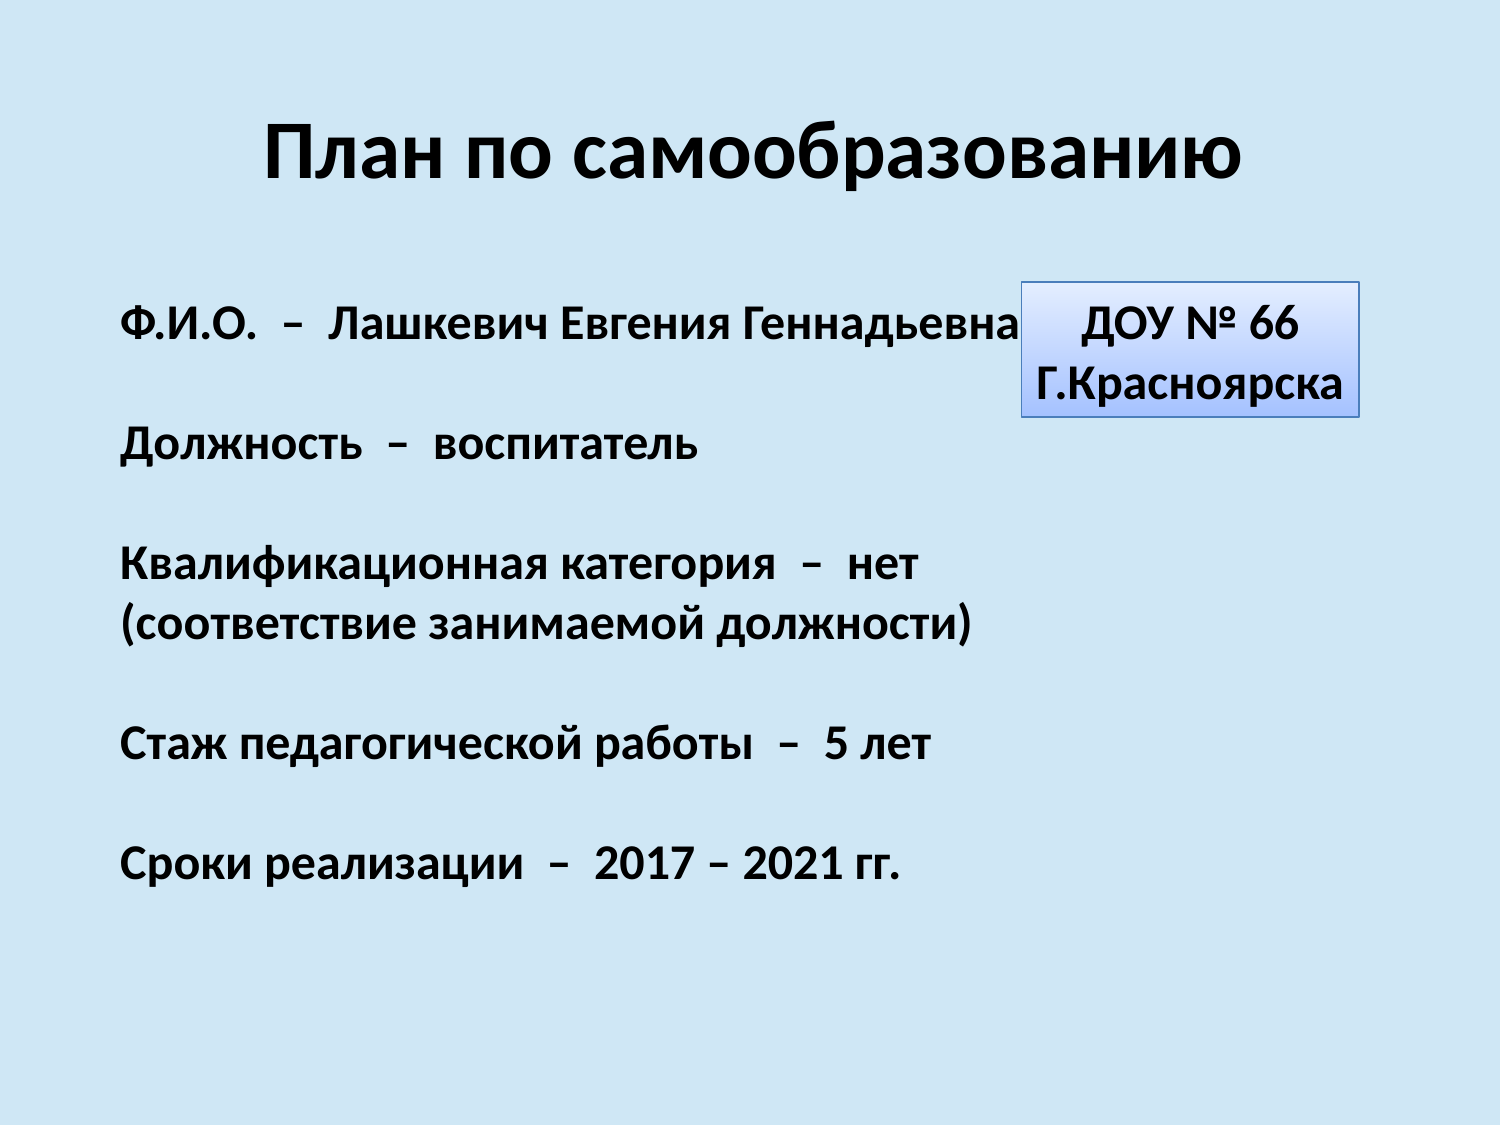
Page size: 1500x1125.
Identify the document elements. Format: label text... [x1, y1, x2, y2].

text_box ДОУ № 66 Г.Красноярска [1021, 282, 1360, 418]
text_box Ф.И.О. – Лашкевич Евгения Геннадьевна Должность – воспитатель Квалификационная категория – нет (соответствие занимаемой должности) Стаж педагогической работы – 5 лет Сроки реализации – 2017 – 2021 гг. [105, 282, 1036, 898]
text_box План по самообразованию [248, 88, 1260, 204]
